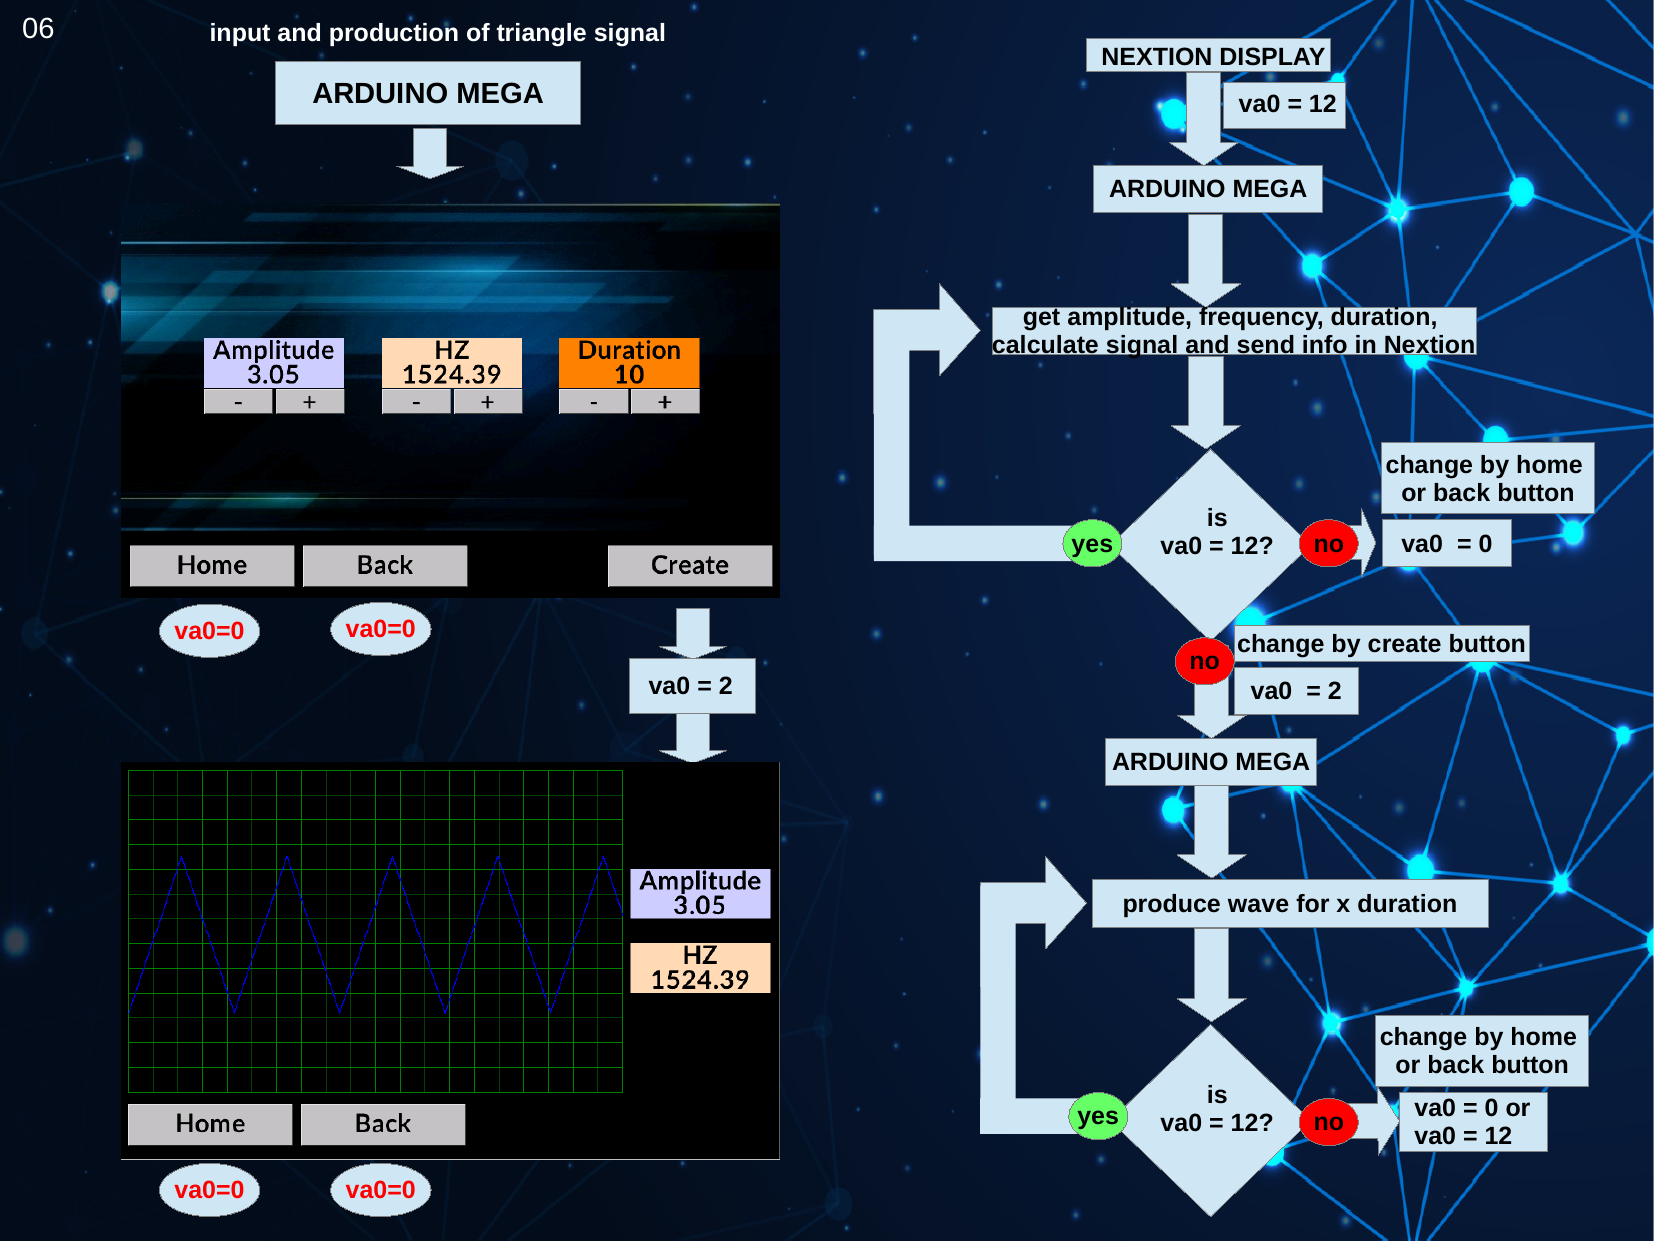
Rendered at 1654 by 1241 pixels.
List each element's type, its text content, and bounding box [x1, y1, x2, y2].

text_box change by home or back button [1375, 1015, 1589, 1087]
text_box ARDUINO MEGA [1105, 738, 1317, 786]
text_box [1177, 676, 1247, 738]
text_box [1177, 928, 1247, 1022]
text_box [1177, 786, 1247, 878]
text_box no [1175, 637, 1235, 685]
text_box [396, 128, 464, 179]
text_box [1159, 1024, 1262, 1073]
title 06 [5, 5, 71, 48]
text_box ARDUINO MEGA [1093, 165, 1323, 213]
picture [0, 0, 1654, 1241]
text_box va0 = 0 or va0 = 12 [1399, 1092, 1548, 1152]
text_box va0=0 [330, 1163, 432, 1217]
text_box va0=0 [159, 604, 260, 658]
text_box change by create button [1234, 625, 1530, 662]
text_box [659, 713, 727, 762]
text_box [1348, 1087, 1399, 1156]
text_box va0 = 2 [633, 664, 798, 721]
text_box [873, 283, 1073, 562]
text_box no [1299, 519, 1359, 567]
text_box [1122, 1086, 1285, 1217]
text_box [1289, 1099, 1302, 1142]
text_box [629, 608, 756, 714]
text_box va0=0 [159, 1163, 260, 1217]
text_box [1349, 508, 1376, 577]
text_box ARDUINO MEGA [275, 85, 581, 125]
text_box [980, 856, 1087, 1134]
text_box change by home or back button [1381, 442, 1595, 514]
text_box input and production of triangle signal [194, 11, 703, 85]
text_box yes [1068, 1092, 1128, 1140]
text_box va0 = 12 [1223, 82, 1353, 130]
text_box [1289, 523, 1302, 566]
text_box get amplitude, frequency, duration, calculate signal and send info in Nextion [992, 307, 1477, 355]
text_box va0 = 0 [1382, 519, 1512, 567]
text_box NEXTION DISPLAY [1086, 35, 1340, 90]
text_box va0 = 2 [1234, 667, 1359, 715]
text_box [1171, 214, 1241, 307]
text_box [1119, 511, 1286, 638]
text_box [1169, 90, 1239, 165]
text_box [1161, 448, 1260, 496]
text_box yes [1062, 519, 1122, 567]
text_box is va0 = 12? [1145, 1073, 1289, 1146]
text_box produce wave for x duration [1092, 879, 1489, 928]
text_box no [1299, 1098, 1359, 1146]
text_box va0=0 [330, 602, 432, 656]
text_box [1171, 356, 1241, 449]
text_box is va0 = 12? [1145, 496, 1289, 569]
